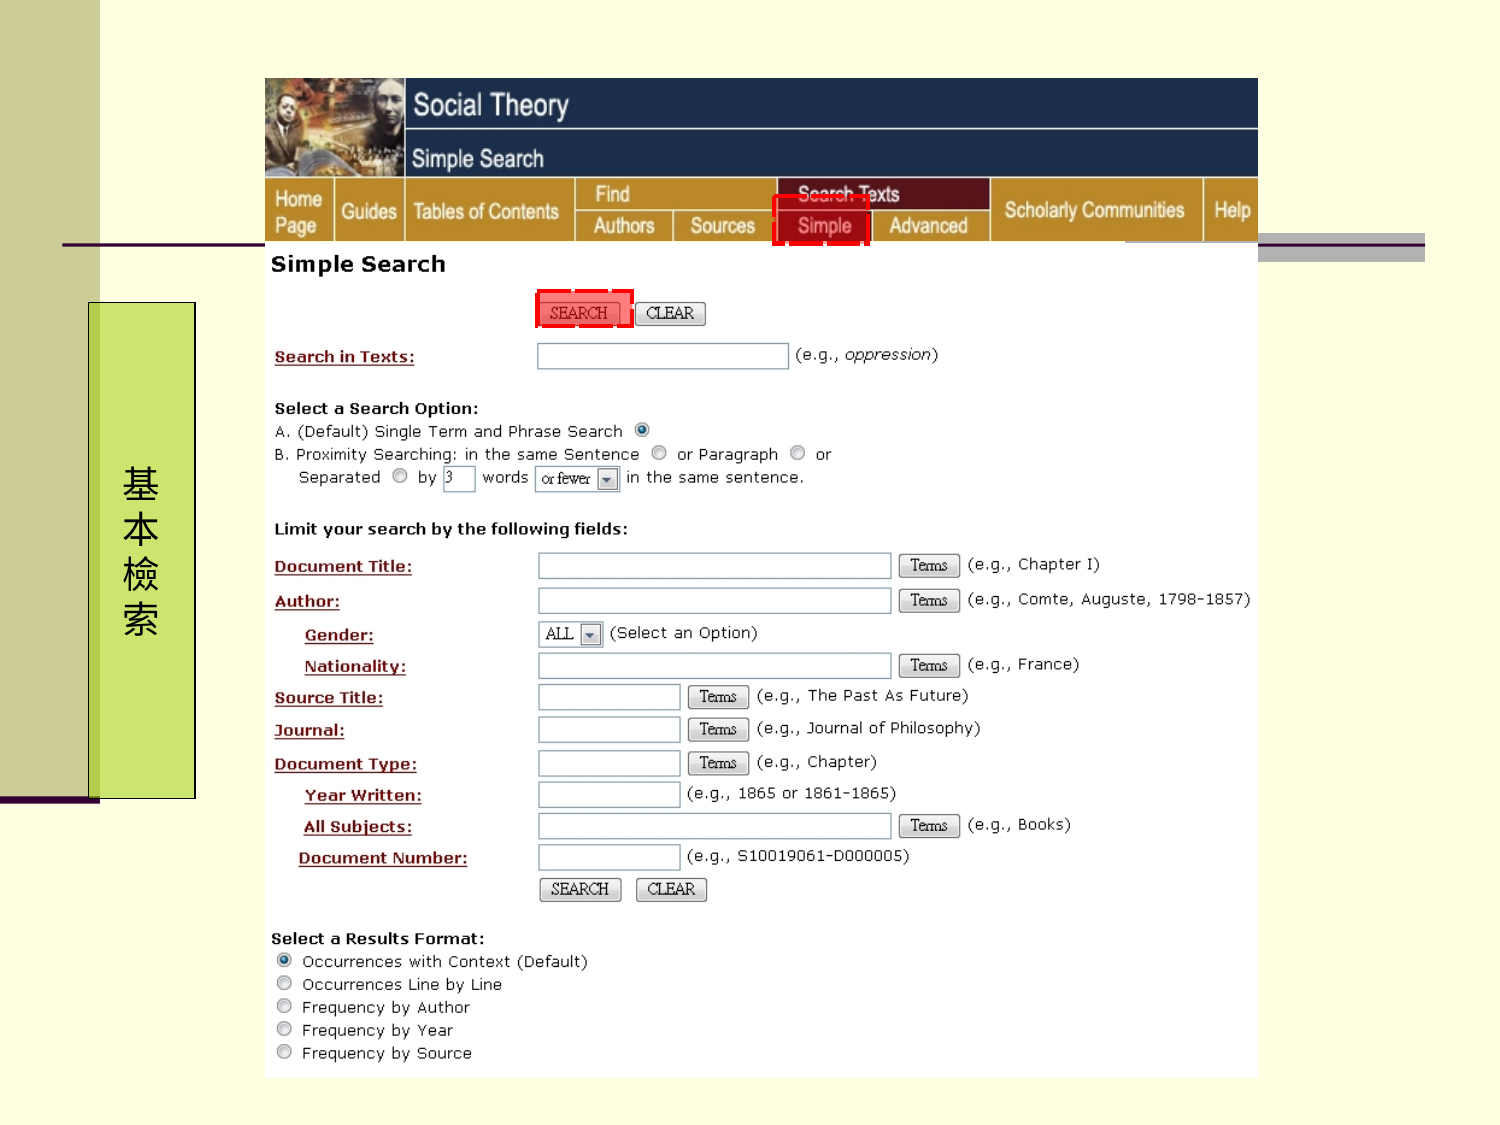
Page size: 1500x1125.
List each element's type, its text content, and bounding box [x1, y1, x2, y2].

text_box [537, 291, 632, 326]
picture [265, 243, 1258, 1078]
text_box 基 本 檢 索 [88, 303, 195, 799]
text_box [774, 196, 868, 244]
picture [265, 78, 1258, 241]
